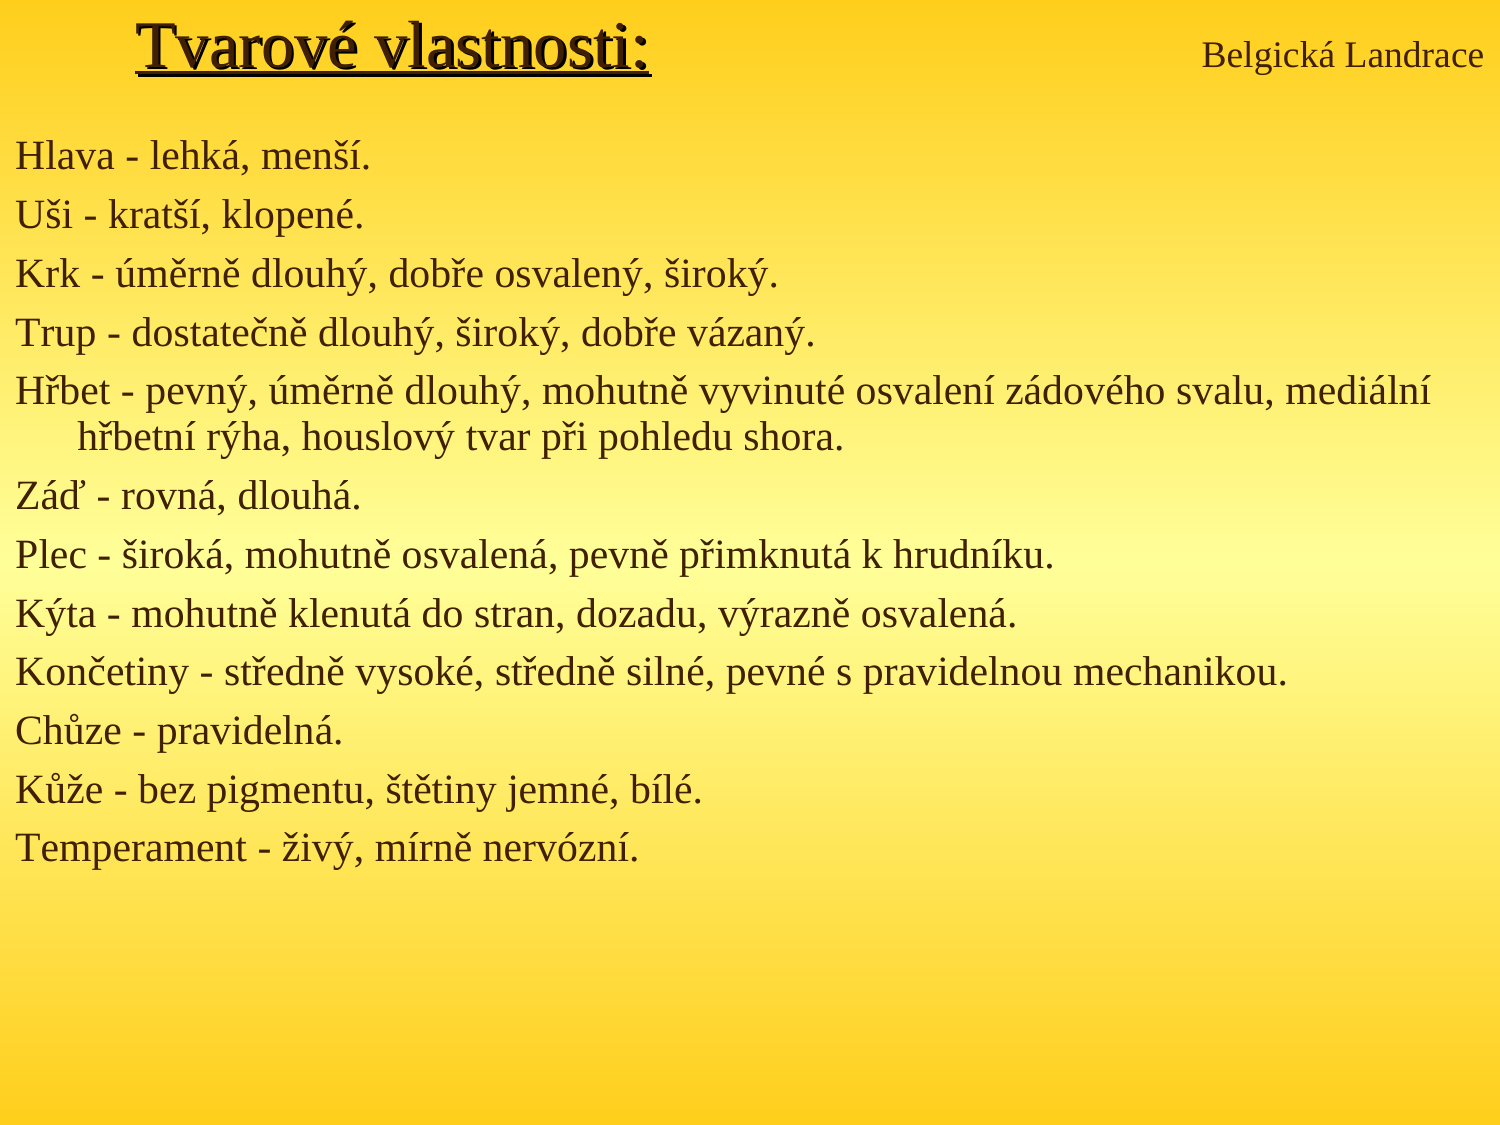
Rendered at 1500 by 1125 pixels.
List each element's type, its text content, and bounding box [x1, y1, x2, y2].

list Hlava - lehká, menší. Uši - kratší, klopené. Krk - úměrně dlouhý, dobře osvalený, široký. Trup - dostatečně dlouhý, široký, dobře vázaný. Hřbet - pevný, úměrně dlouhý, mohutně vyvinuté osvalení zádového svalu, mediální hřbetní rýha, houslový tvar při pohledu shora. Záď - rovná, dlouhá. Plec - široká, mohutně osvalená, pevně přimknutá k hrudníku. Kýta - mohutně klenutá do stran, dozadu, výrazně osvalená. Končetiny - středně vysoké, středně silné, pevné s pravidelnou mechanikou. Chůze - pravidelná. Kůže - bez pigmentu, štětiny jemné, bílé. Temperament - živý, mírně nervózní. [0, 125, 1500, 1088]
text_box Tvarové vlastnosti: Belgická Landrace [0, 0, 1500, 90]
